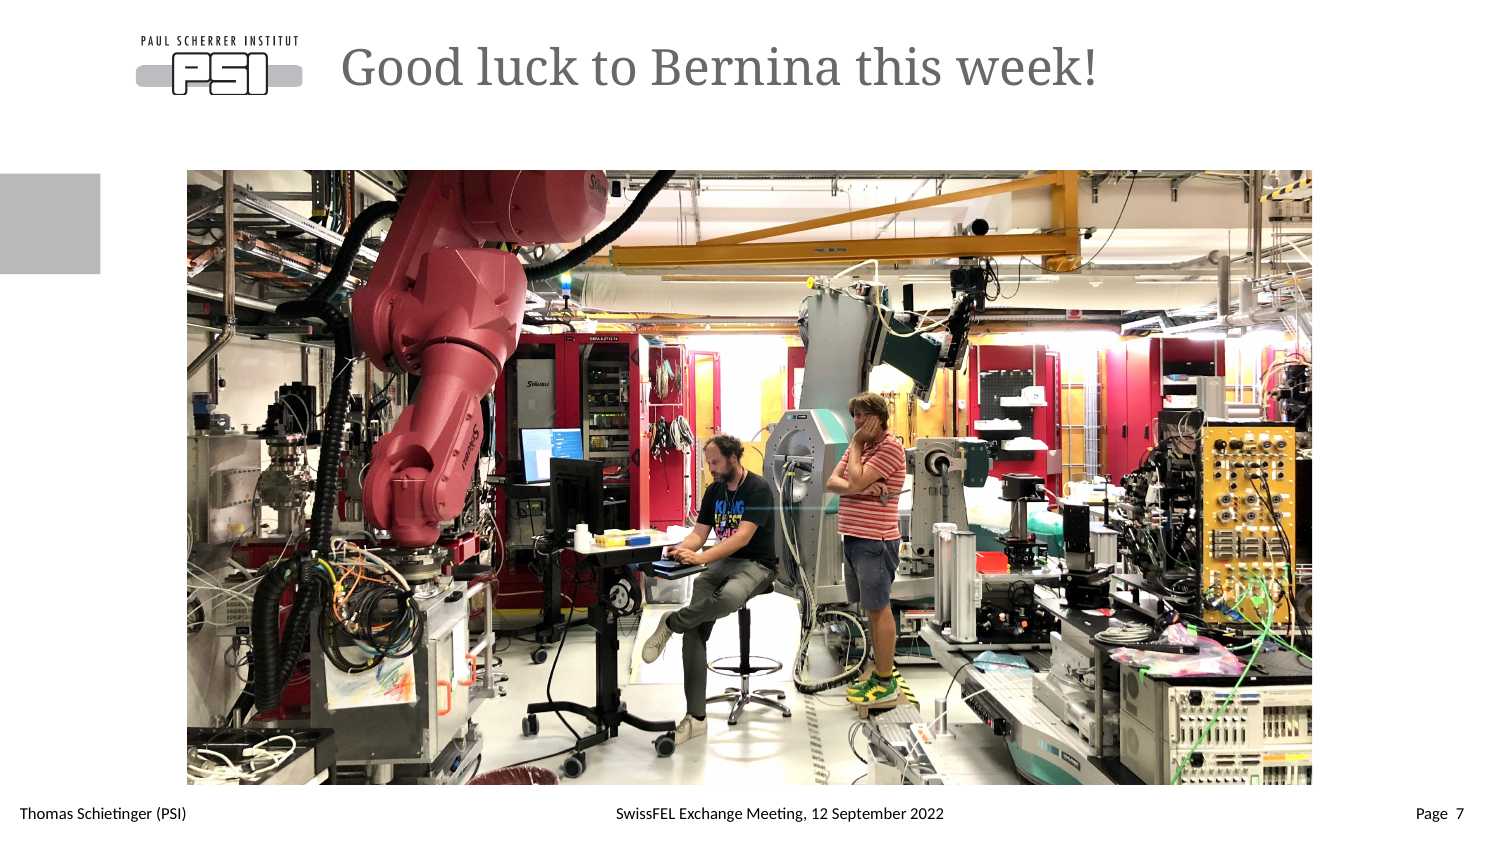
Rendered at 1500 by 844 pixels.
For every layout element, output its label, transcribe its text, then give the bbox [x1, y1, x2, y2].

title Good luck to Bernina this week! [340, 35, 1442, 98]
picture [187, 170, 1313, 785]
